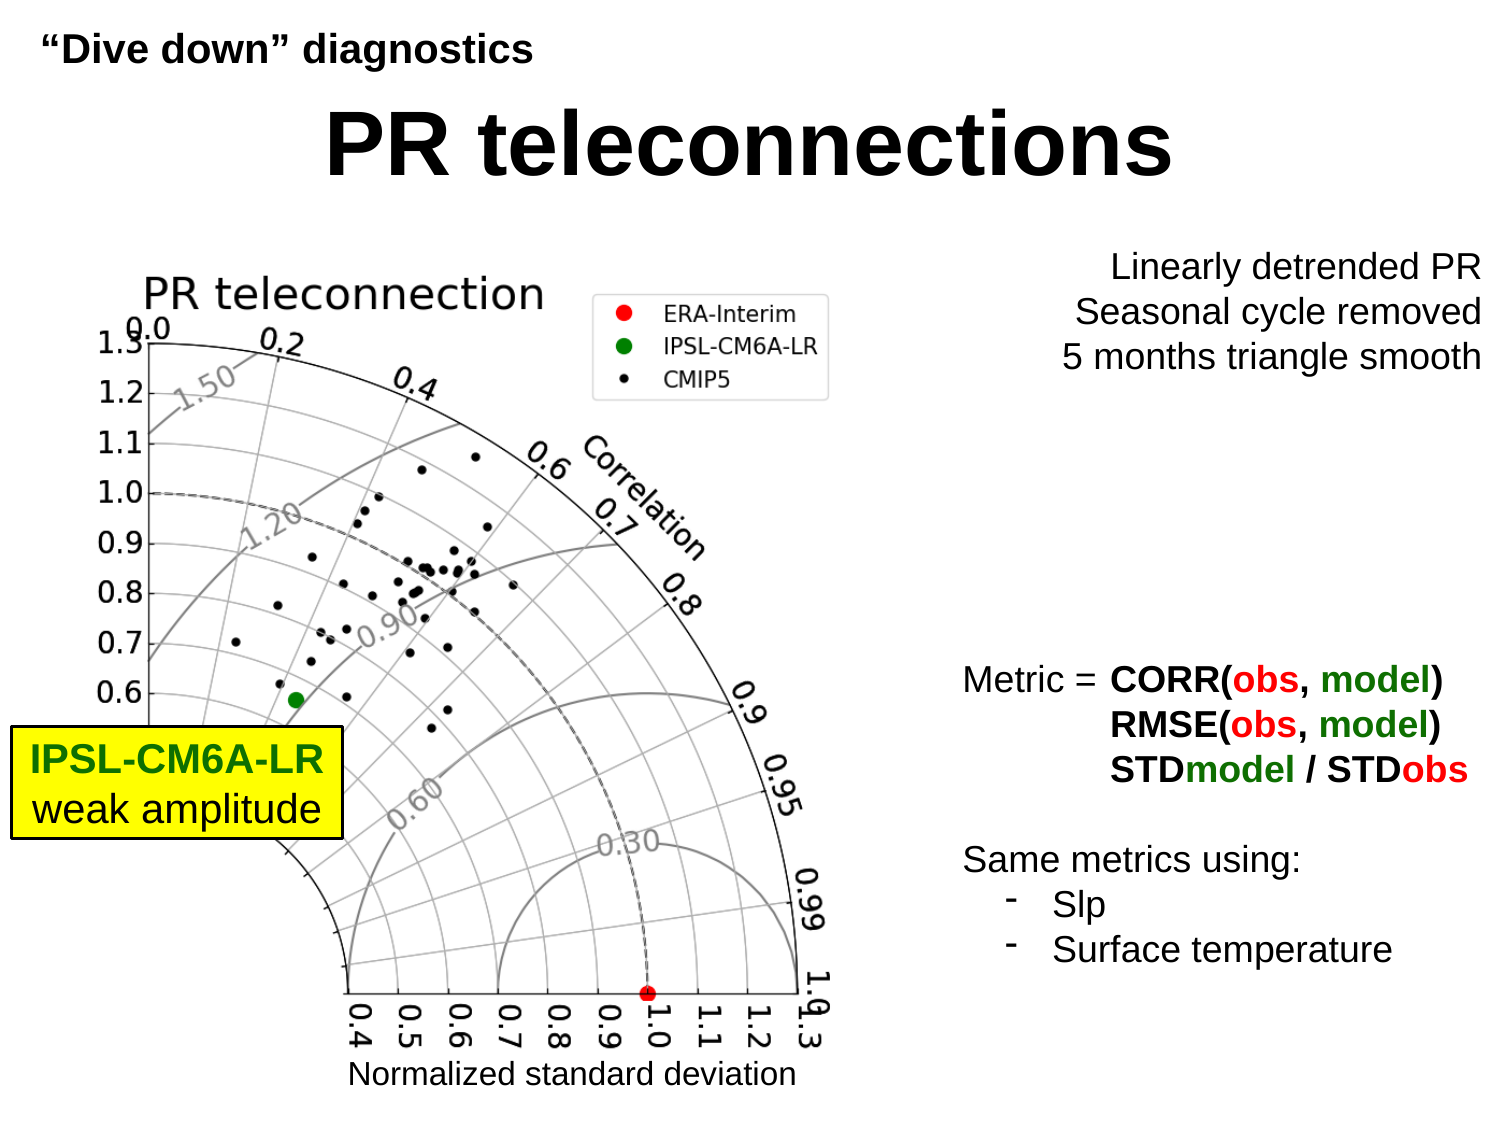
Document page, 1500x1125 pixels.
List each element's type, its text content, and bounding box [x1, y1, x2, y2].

text_box IPSL-CM6A-LR weak amplitude [11, 726, 343, 839]
text_box Normalized standard deviation [345, 1045, 801, 1100]
text_box Linearly detrended PR Seasonal cycle removed 5 months triangle smooth [988, 236, 1500, 384]
text_box “Dive down” diagnostics [25, 14, 550, 80]
text_box Metric = CORR(obs, model) RMSE(obs, model) STDmodel / STDobs Same metrics using: Slp Surface temperature [945, 649, 1500, 977]
picture [0, 265, 945, 1058]
title PR teleconnections [75, 45, 1425, 233]
